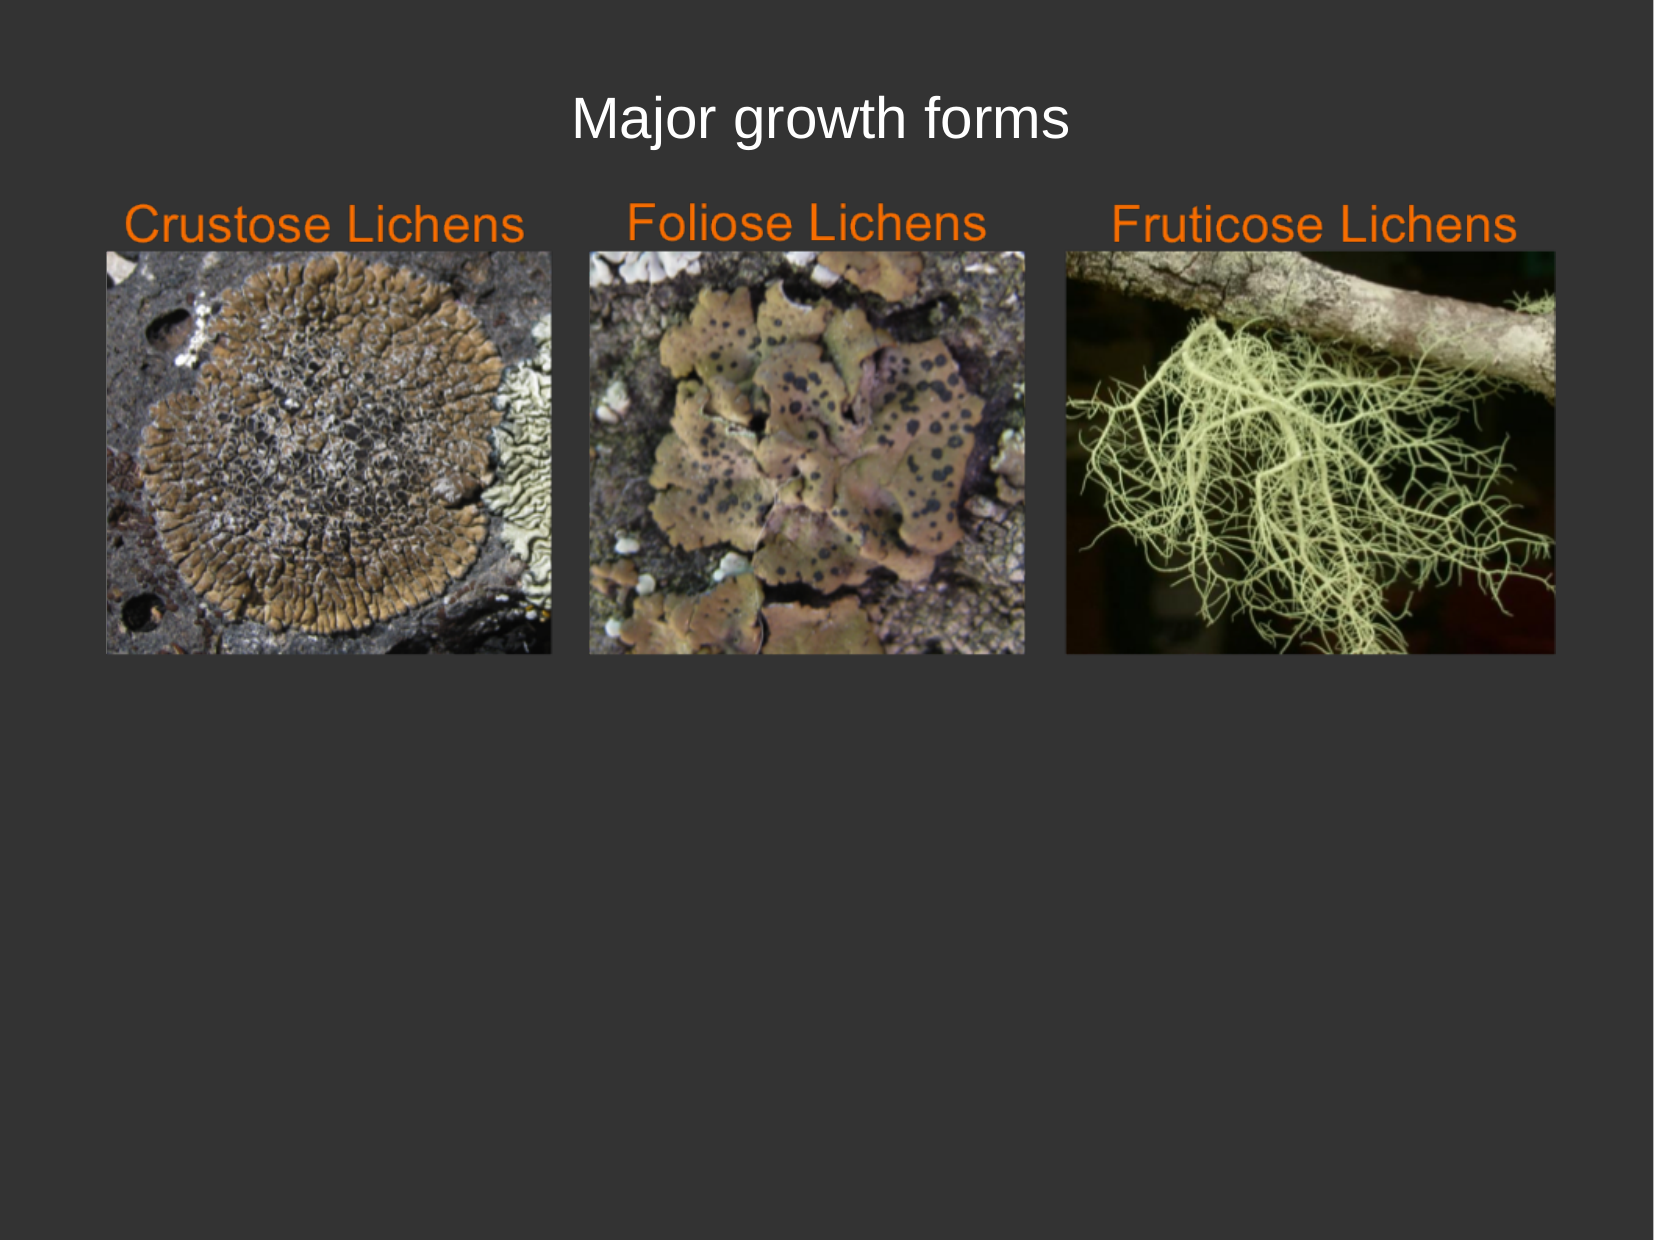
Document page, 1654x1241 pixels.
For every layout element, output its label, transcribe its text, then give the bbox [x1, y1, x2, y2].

picture [82, 175, 1556, 656]
text_box Major growth forms [79, 78, 1563, 158]
